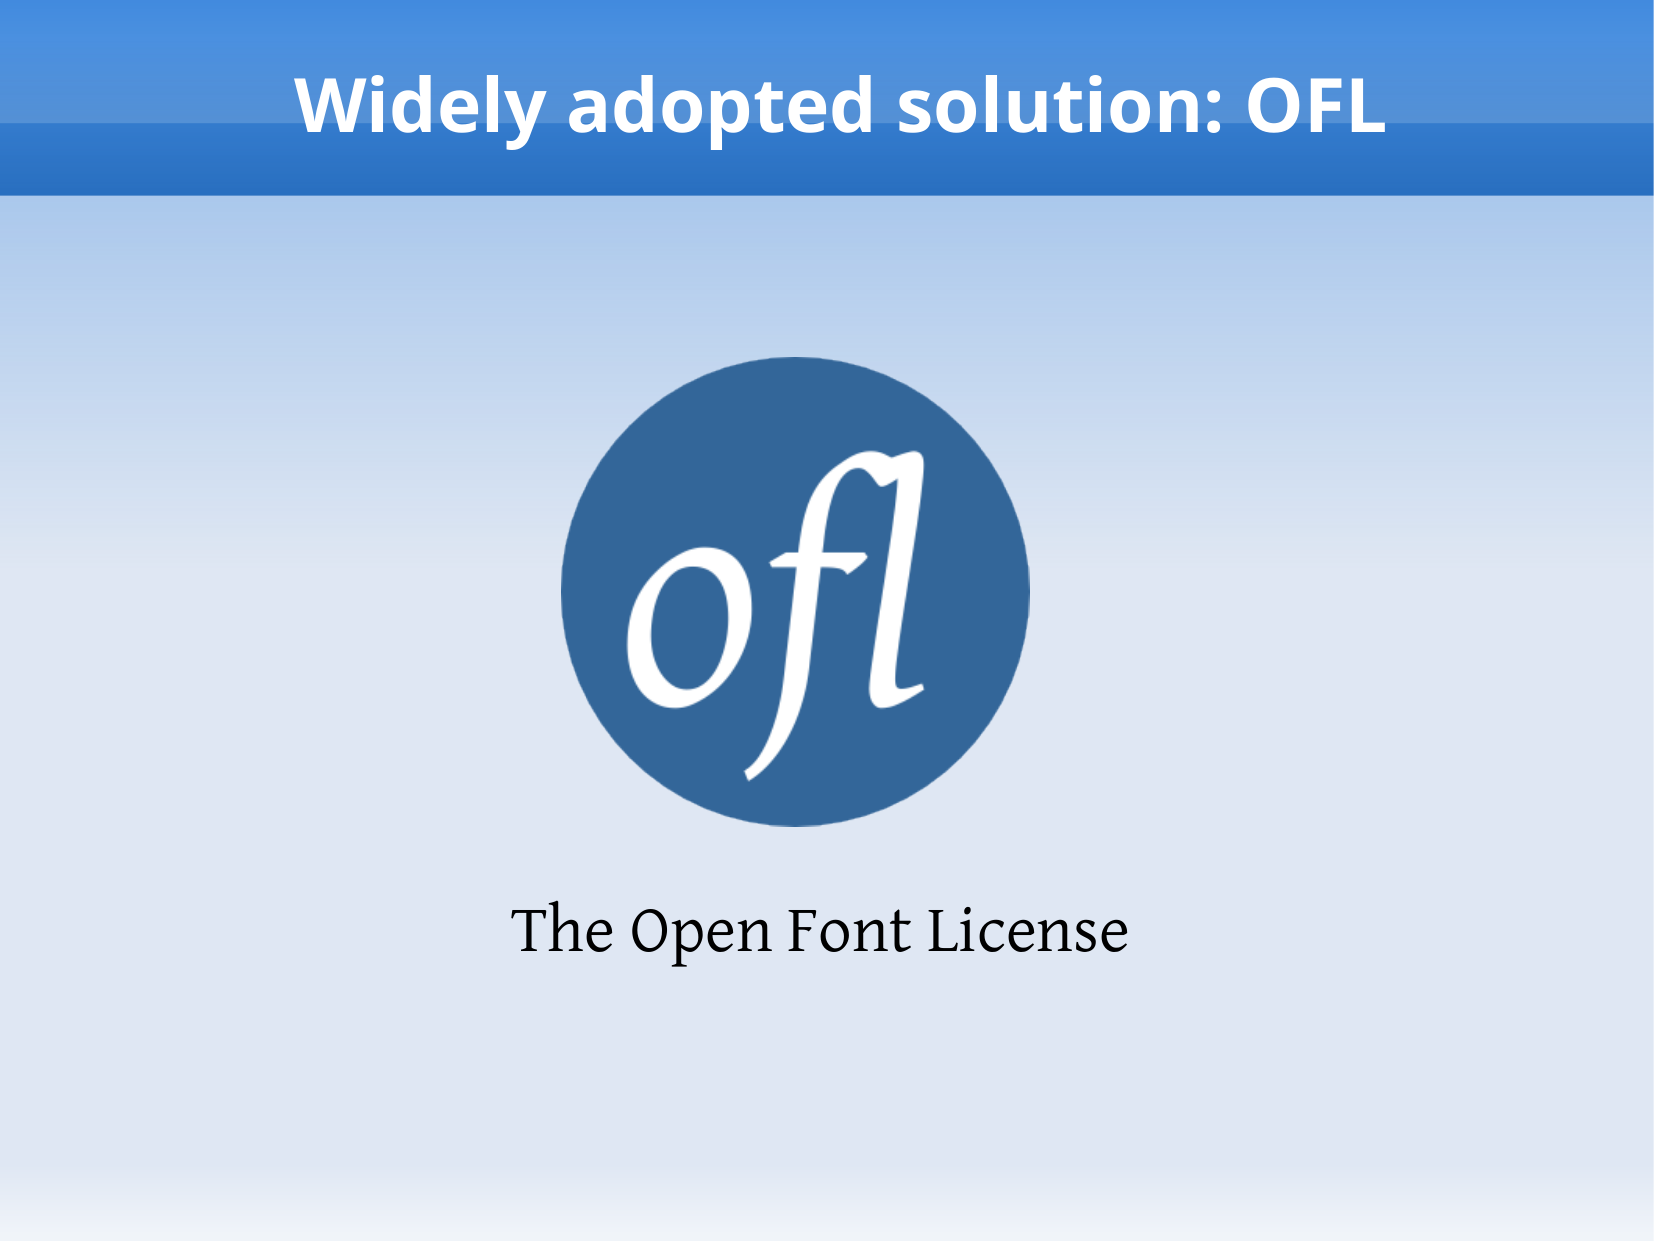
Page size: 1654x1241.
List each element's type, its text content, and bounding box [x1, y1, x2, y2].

picture [0, 0, 1654, 1241]
text_box The Open Font License [76, 295, 1565, 1114]
title Widely adopted solution: OFL [177, 29, 1506, 178]
